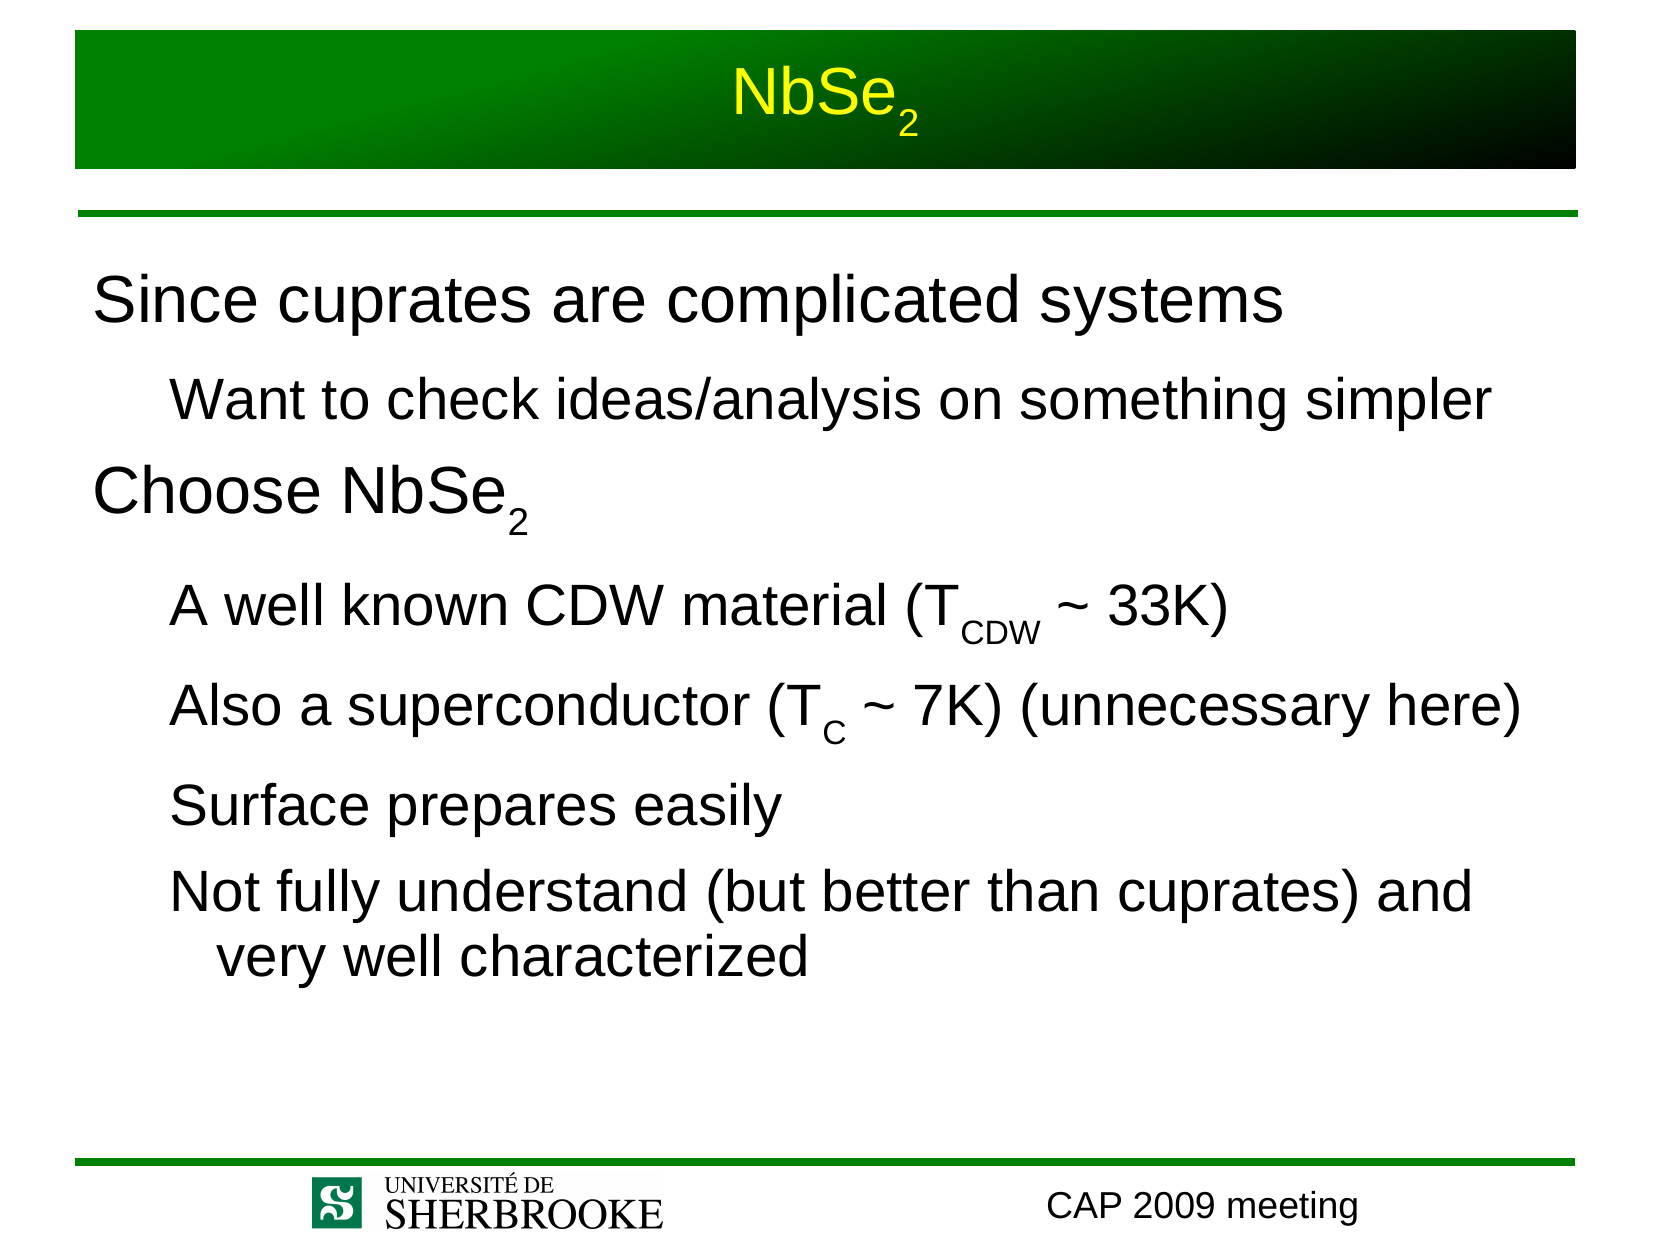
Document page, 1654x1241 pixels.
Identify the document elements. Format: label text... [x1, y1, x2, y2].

list Since cuprates are complicated systems Want to check ideas/analysis on something simpler Choose NbSe2 A well known CDW material (TCDW ~ 33K) Also a superconductor (TC ~ 7K) (unnecessary here) Surface prepares easily Not fully understand (but better than cuprates) and very well characterized [75, 262, 1576, 1110]
title NbSe2 [75, 38, 1576, 162]
picture [312, 1172, 663, 1229]
